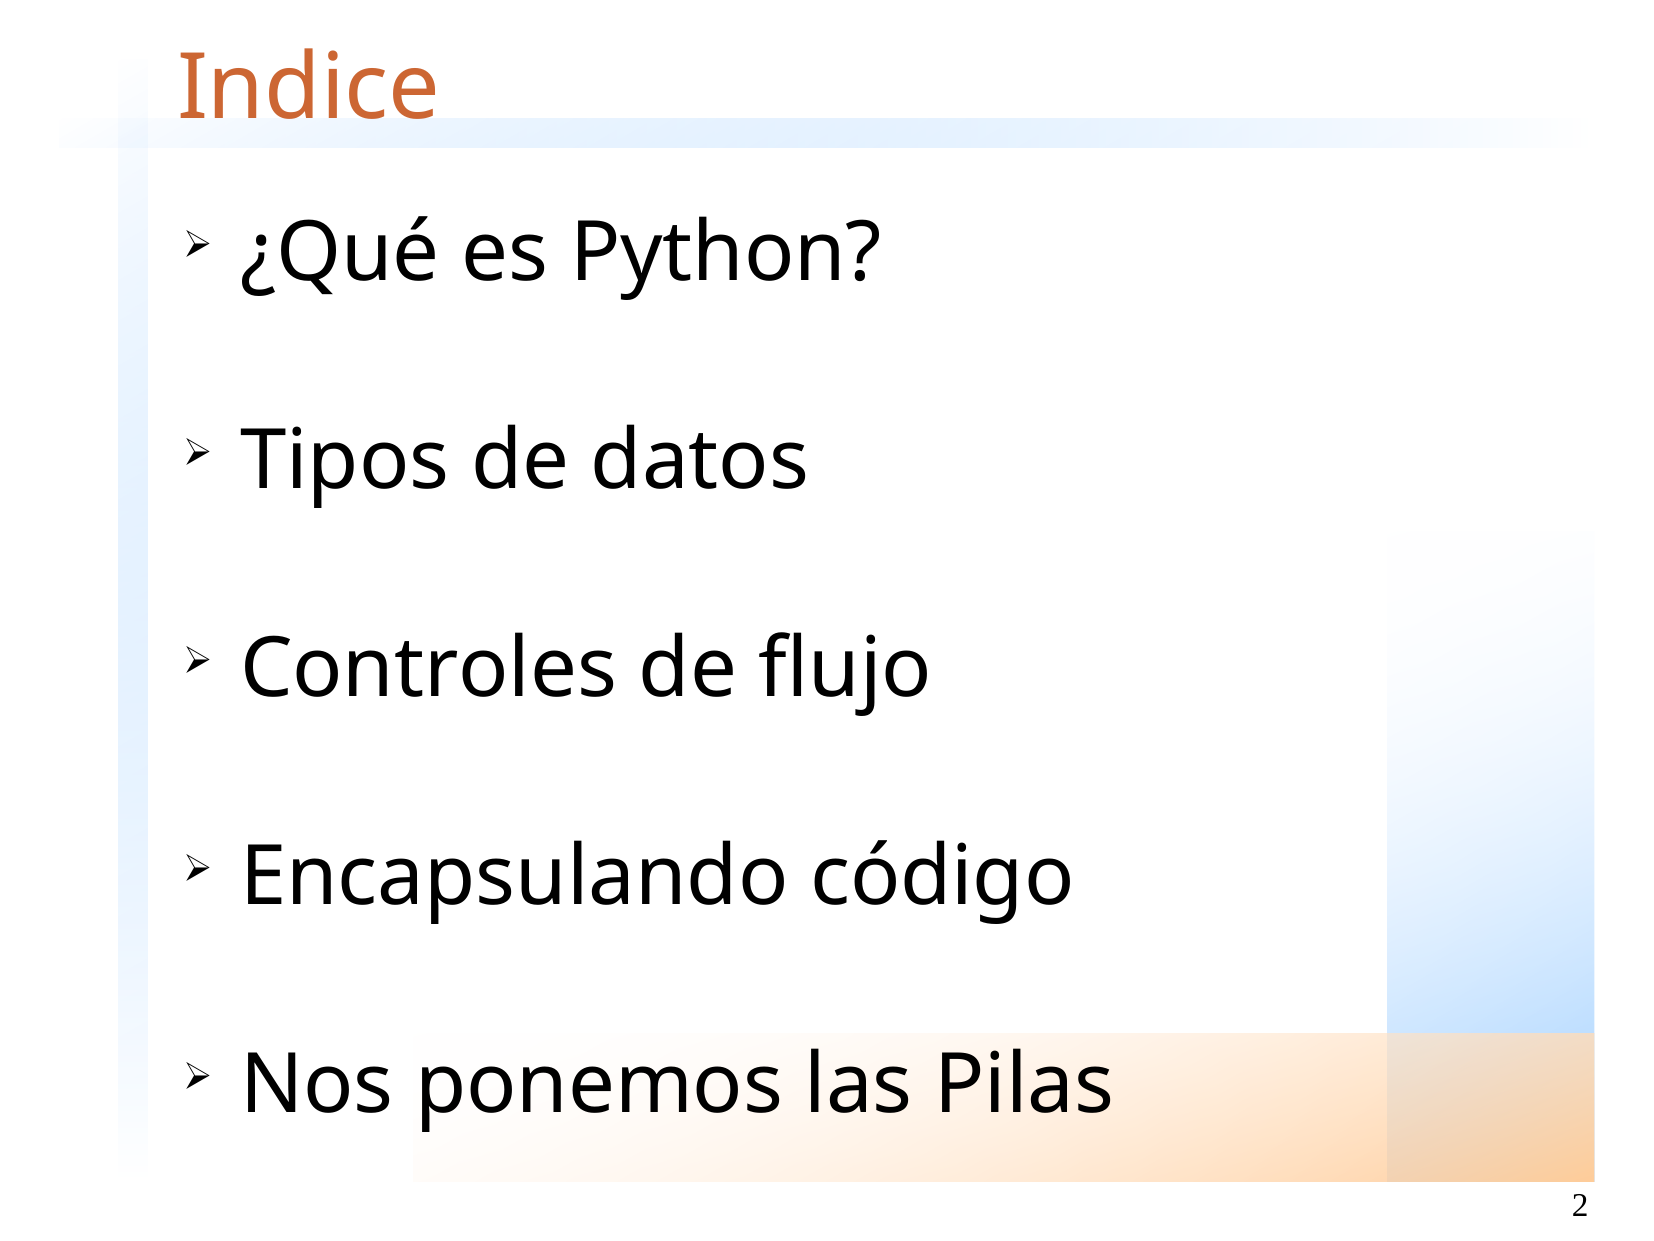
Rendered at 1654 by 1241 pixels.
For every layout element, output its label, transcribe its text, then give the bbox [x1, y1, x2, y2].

subtitle ¿Qué es Python? Tipos de datos Controles de flujo Encapsulando código Nos ponemos las Pilas [147, 147, 1595, 1182]
title Indice [177, 18, 1577, 147]
